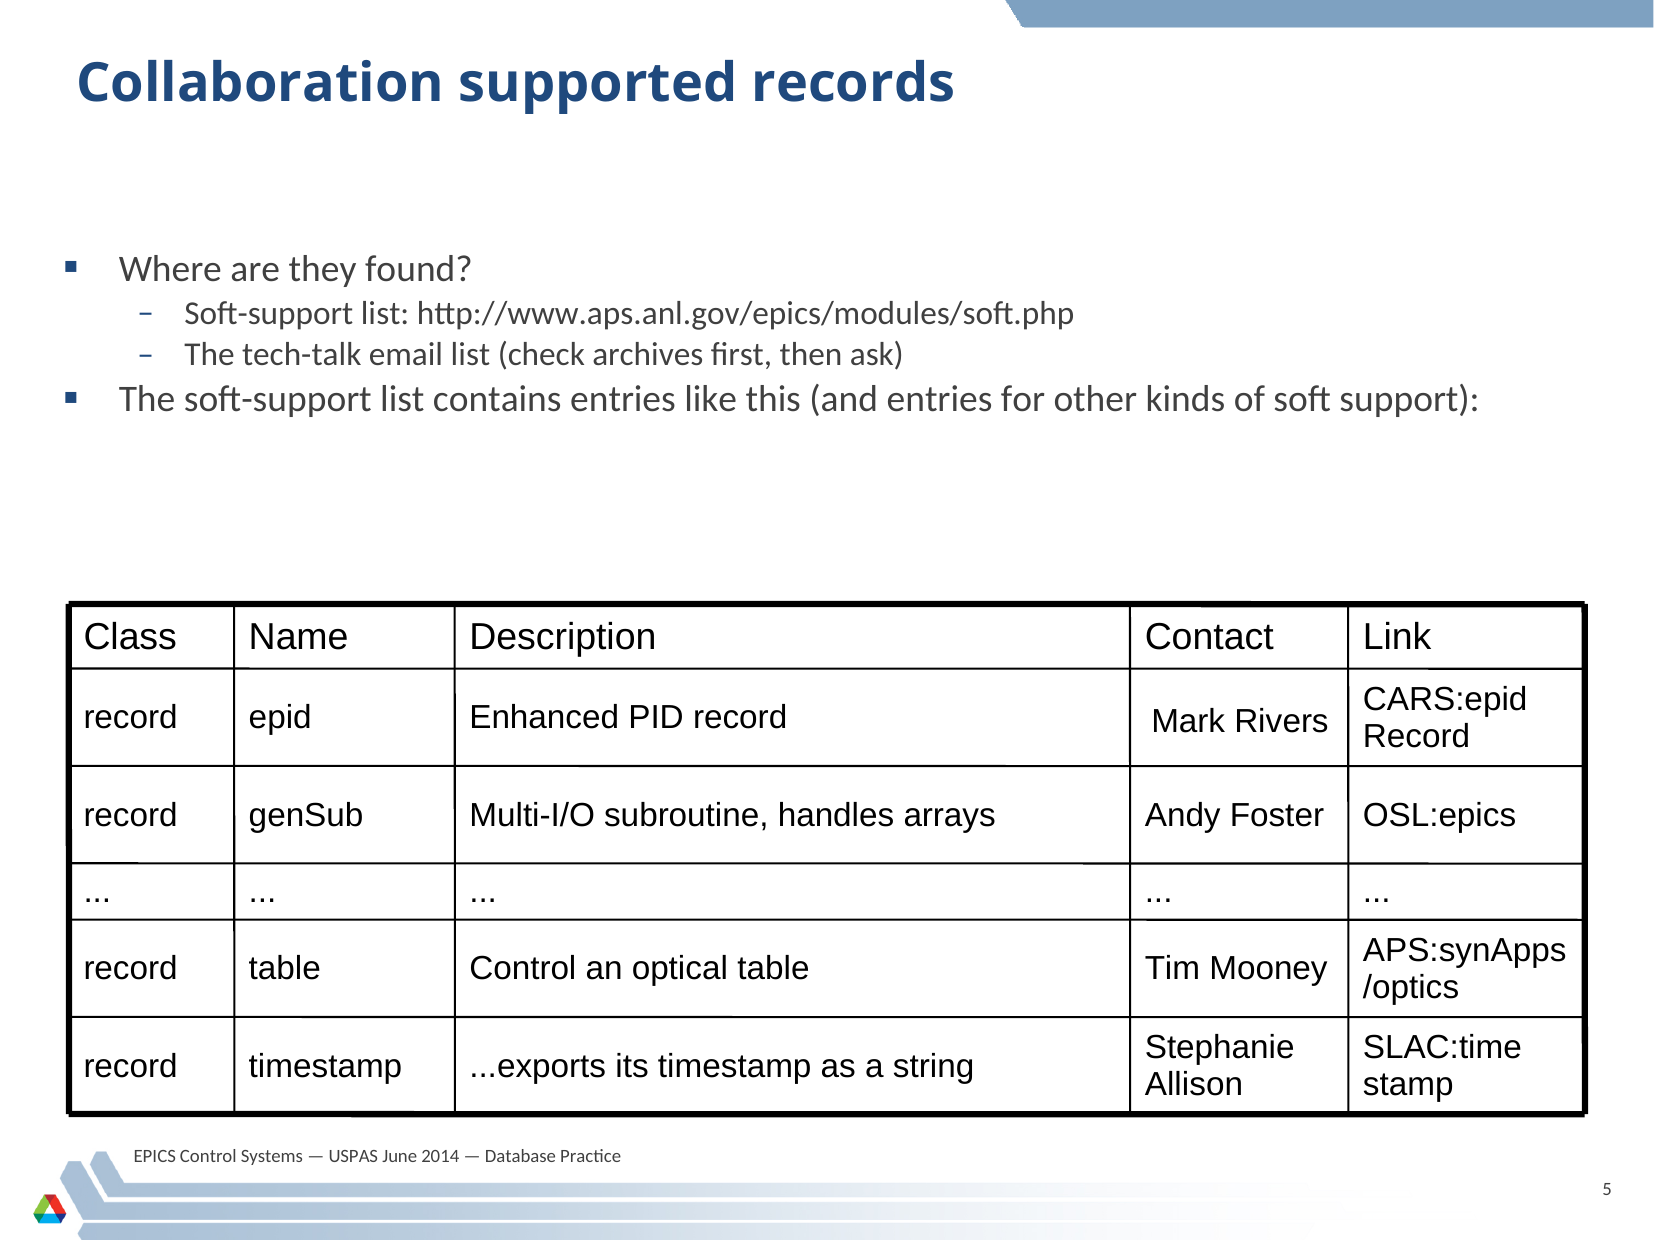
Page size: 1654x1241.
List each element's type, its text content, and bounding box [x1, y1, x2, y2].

text_box CARS:epid Record [1350, 670, 1581, 765]
text_box APS:synApps/optics [1350, 921, 1581, 1016]
text_box record [72, 670, 233, 764]
text_box epid [236, 670, 453, 764]
text_box table [236, 921, 453, 1015]
text_box record [73, 1018, 233, 1110]
text_box timestamp [236, 1018, 453, 1111]
text_box Class [72, 608, 233, 667]
picture [0, 1143, 1654, 1240]
list Where are they found? Soft-support list: http://www.aps.anl.gov/epics/modules/soft.php The tech-talk email list (check archives first, then ask) The soft-support list contains entries like this (and entries for other kinds of soft support): [62, 253, 1498, 453]
text_box record [73, 921, 233, 1015]
picture [0, 0, 1654, 29]
text_box Stephanie Allison [1132, 1019, 1347, 1111]
text_box Tim Mooney [1132, 921, 1347, 1016]
text_box ... [73, 865, 233, 918]
text_box genSub [236, 767, 453, 862]
text_box Multi-I/O subroutine, handles arrays [456, 767, 1129, 862]
text_box ... [1132, 865, 1347, 918]
text_box SLAC:time stamp [1350, 1019, 1581, 1111]
text_box Mark Rivers [1136, 686, 1344, 739]
text_box Link [1350, 608, 1581, 667]
text_box record [72, 767, 233, 862]
text_box Enhanced PID record [456, 670, 1129, 765]
title Collaboration supported records [61, 51, 1500, 123]
text_box ... [456, 865, 1129, 918]
text_box OSL:epics [1350, 768, 1581, 862]
text_box Name [236, 608, 453, 667]
text_box Contact [1131, 608, 1347, 667]
text_box ... [236, 865, 453, 918]
text_box ... [1350, 865, 1581, 918]
text_box ...exports its timestamp as a string [456, 1019, 1129, 1111]
text_box Control an optical table [456, 921, 1129, 1016]
text_box Andy Foster [1132, 768, 1347, 862]
text_box Description [456, 608, 1128, 667]
